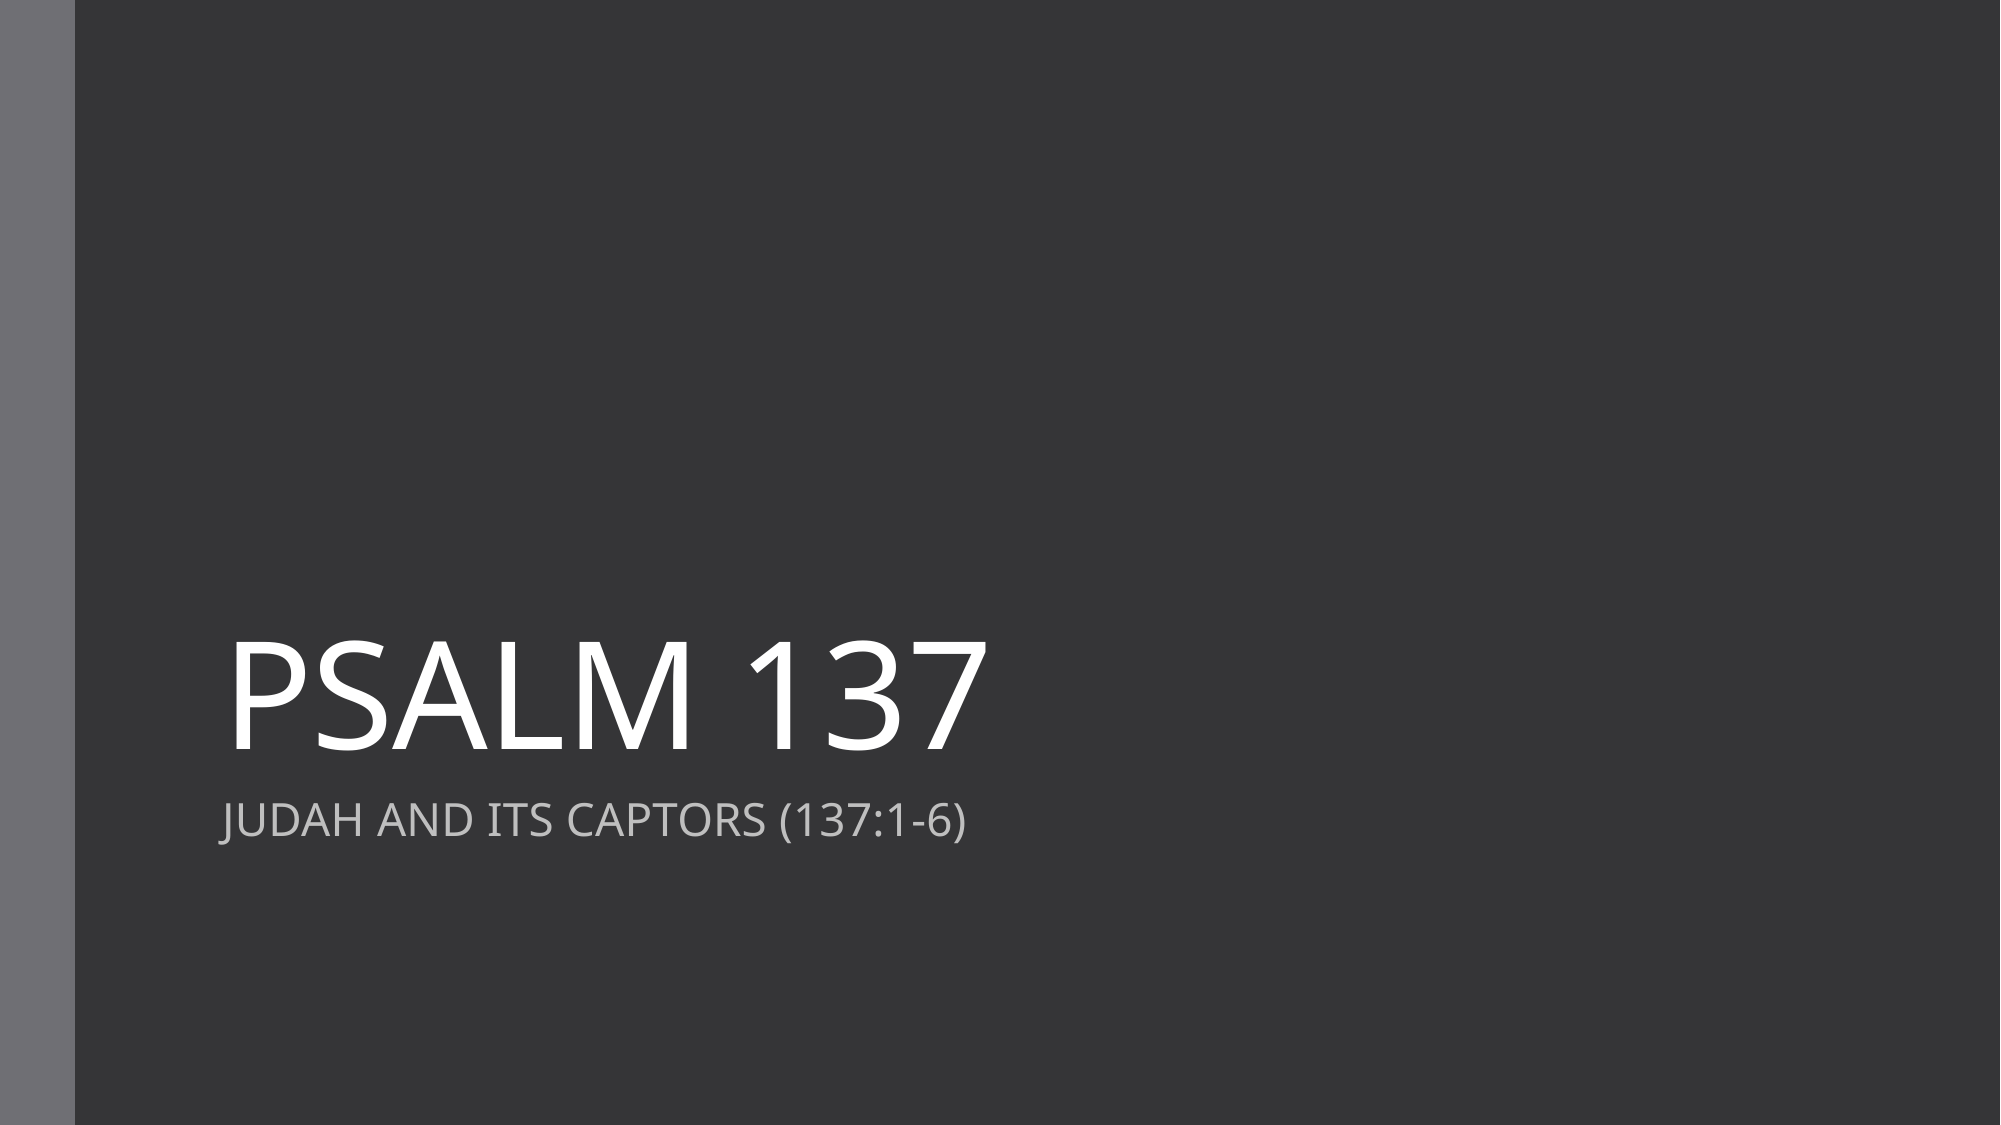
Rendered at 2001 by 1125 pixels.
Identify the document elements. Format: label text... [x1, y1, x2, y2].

title PSALM 137 [206, 124, 1752, 787]
subtitle JUDAH AND ITS CAPTORS (137:1-6) [206, 787, 1752, 1066]
